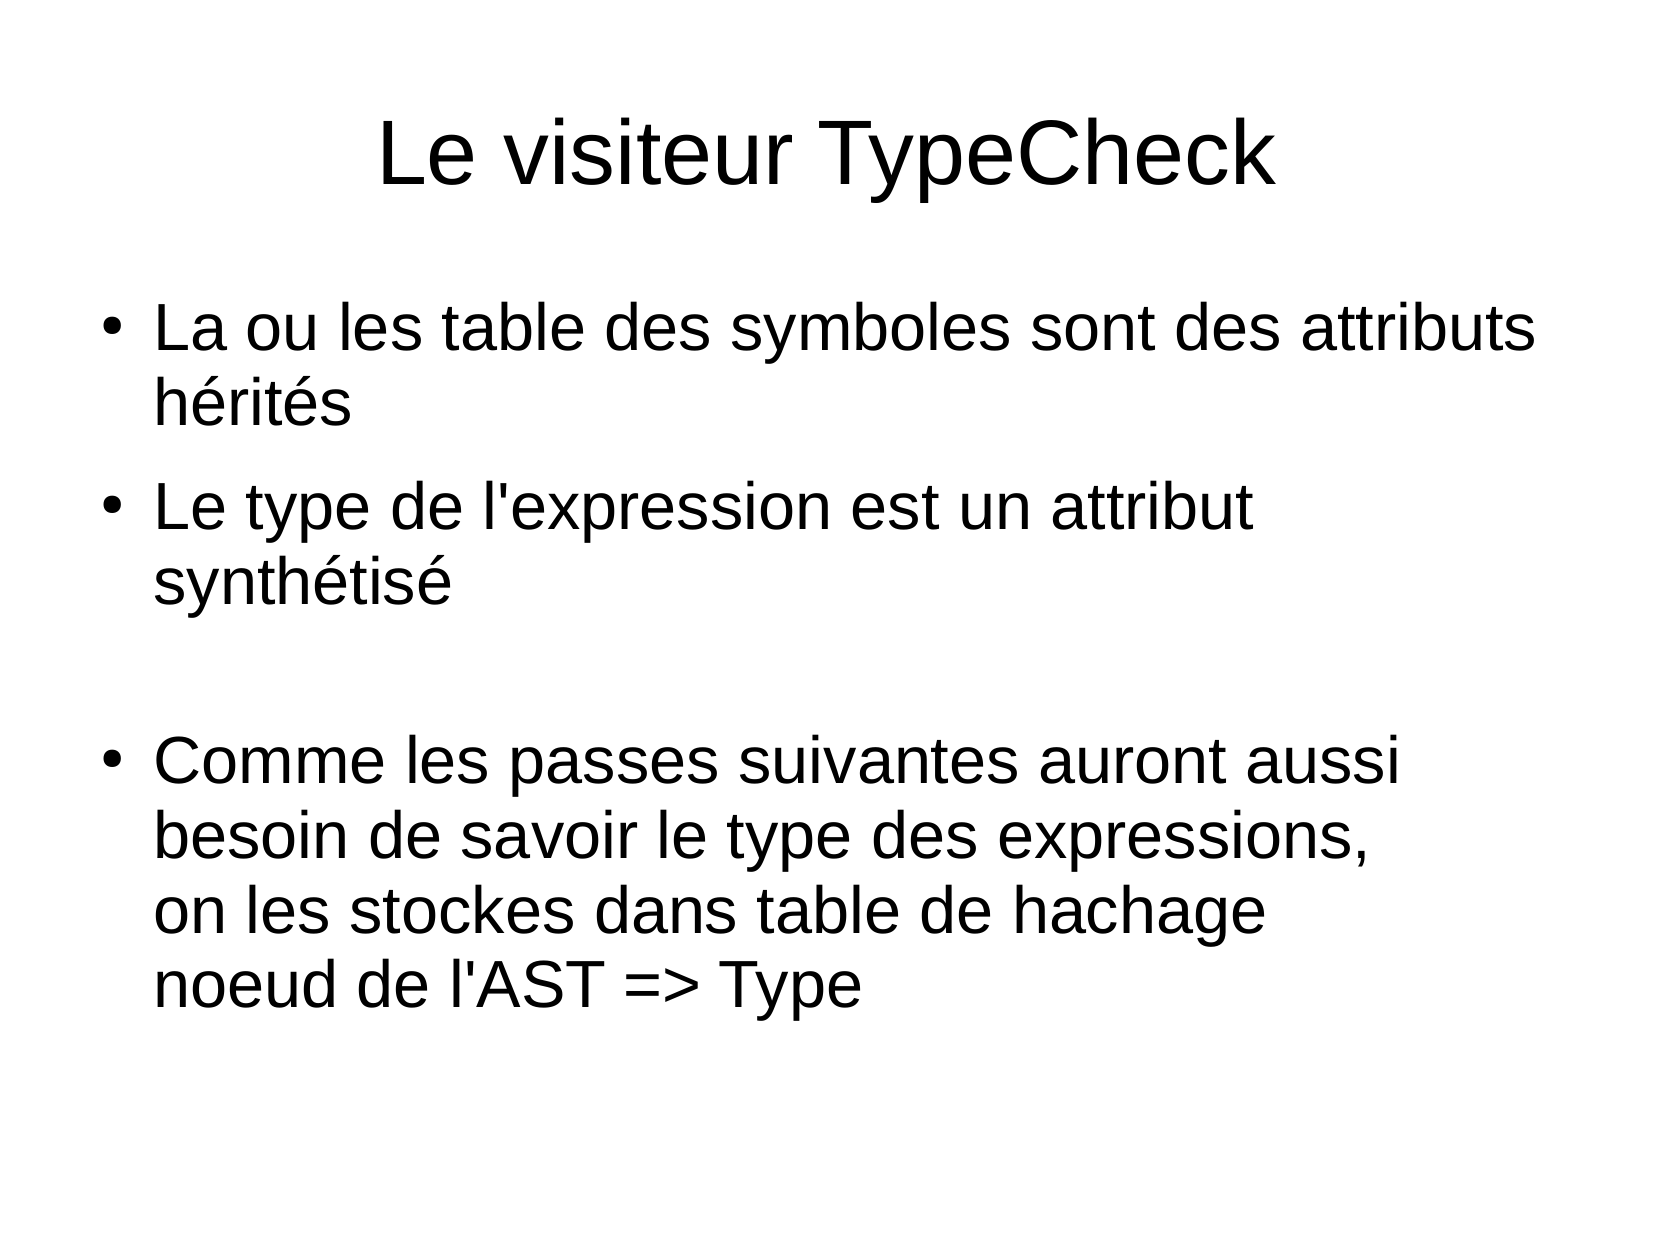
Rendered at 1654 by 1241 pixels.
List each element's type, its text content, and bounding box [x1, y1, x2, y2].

title Le visiteur TypeCheck [82, 56, 1571, 250]
list La ou les table des symboles sont des attributs hérités Le type de l'expression est un attribut synthétisé Comme les passes suivantes auront aussi besoin de savoir le type des expressions, on les stockes dans table de hachage noeud de l'AST => Type [82, 290, 1571, 1094]
